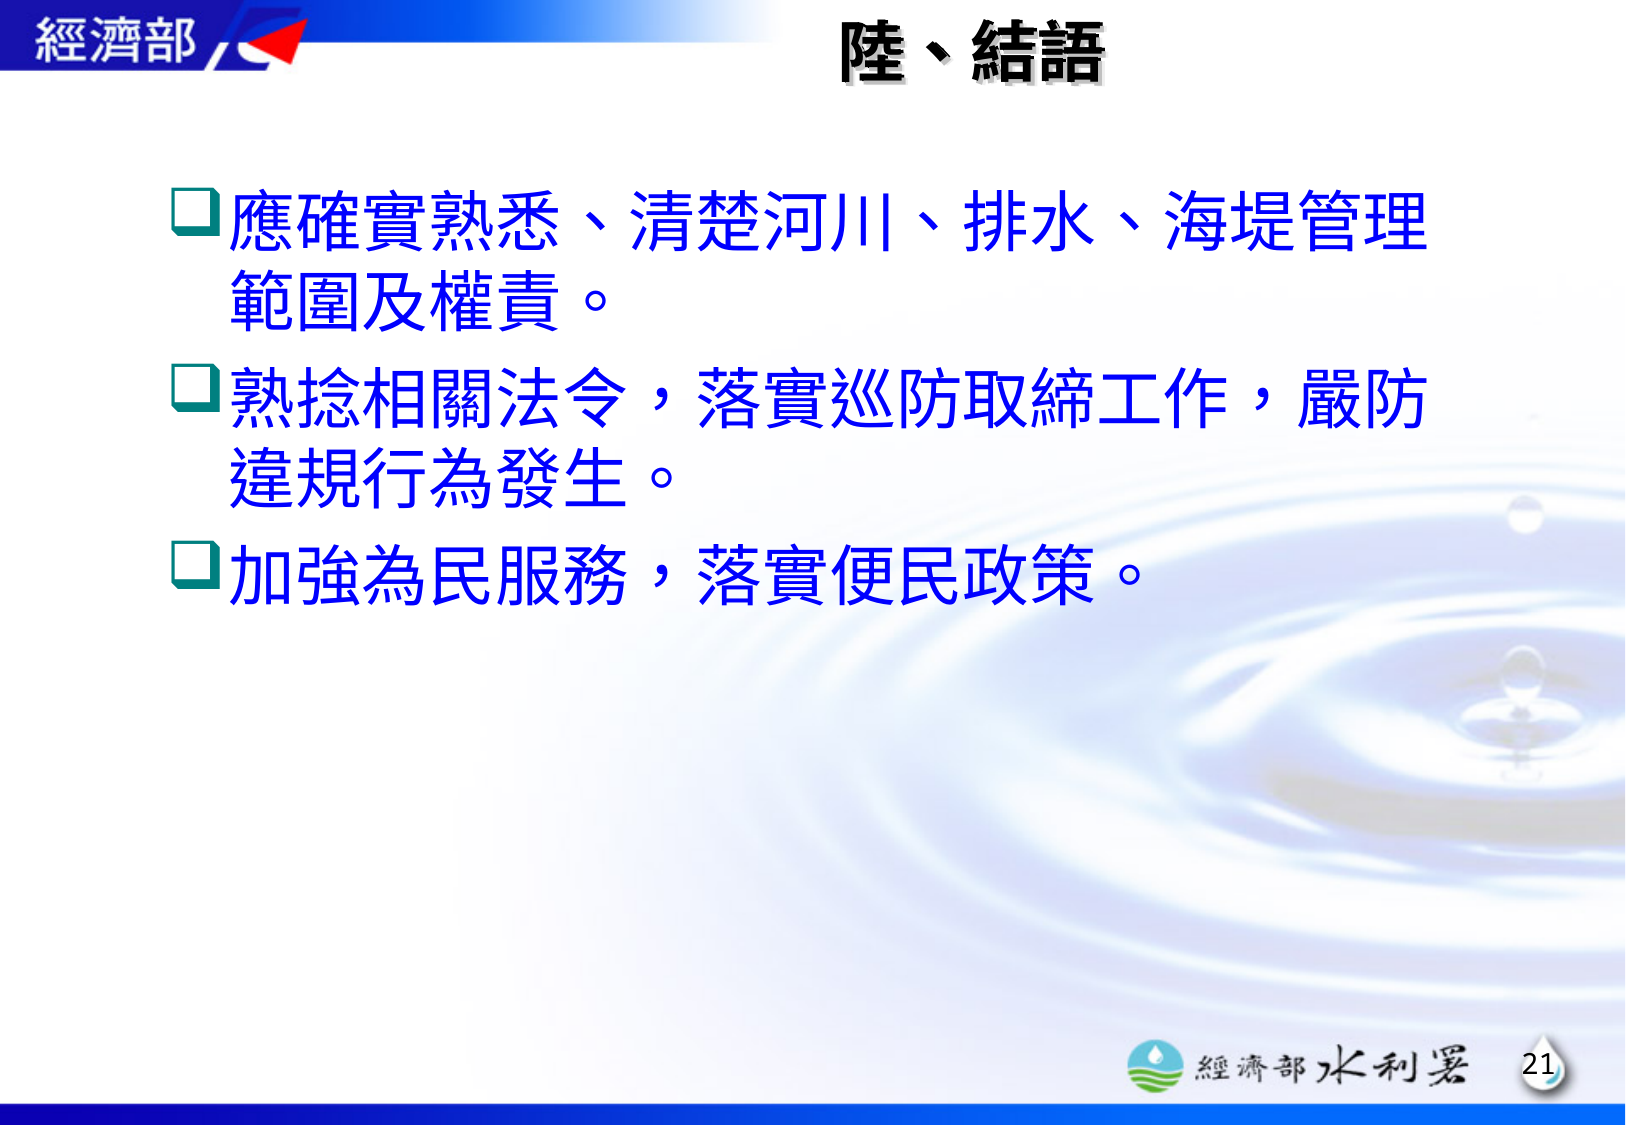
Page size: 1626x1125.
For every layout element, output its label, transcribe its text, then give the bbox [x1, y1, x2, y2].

title 陸、結語 [316, 0, 1625, 100]
text_box 應確實熟悉、清楚河川、排水、海堤管理範圍及權責。 熟捻相關法令，落實巡防取締工作，嚴防違規行為發生。 加強為民服務，落實便民政策。 [151, 172, 1486, 948]
text_box <編號> [1475, 1037, 1571, 1113]
picture [0, 0, 1626, 1125]
